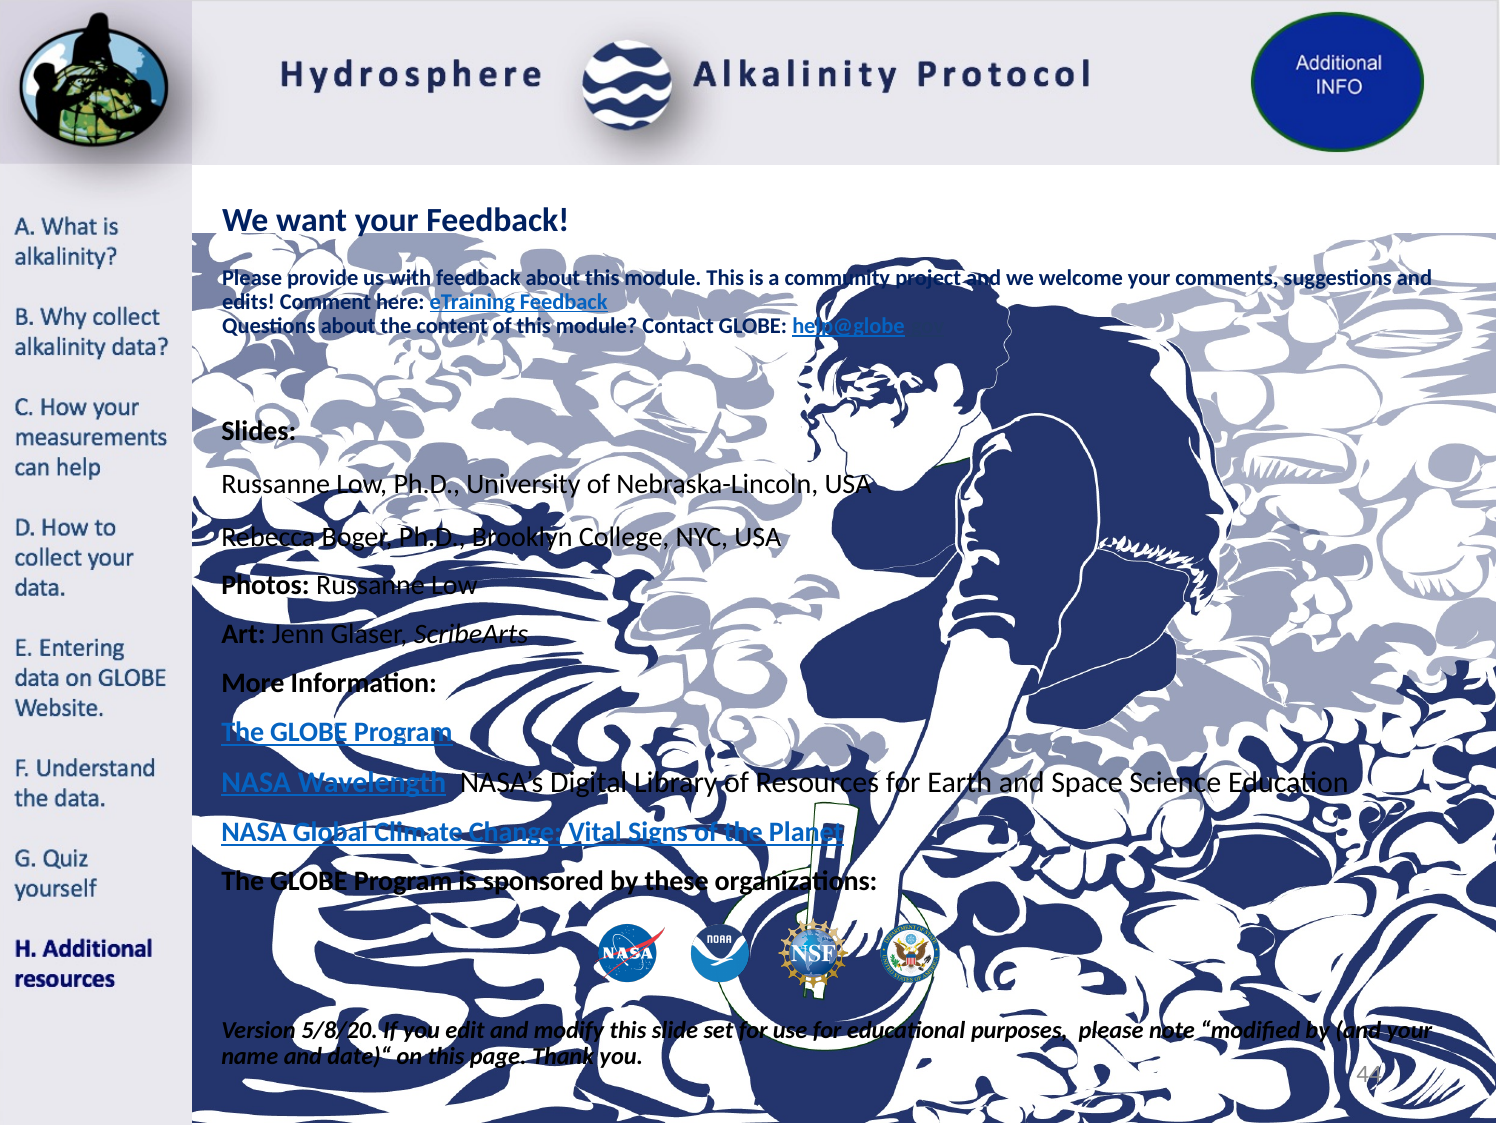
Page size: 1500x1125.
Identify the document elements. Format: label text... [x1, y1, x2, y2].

title We want your Feedback! Please provide us with feedback about this module. This is a community project and we welcome your comments, suggestions and edits! Comment here: eTraining Feedback Questions about the content of this module? Contact GLOBE: help@globe.gov [207, 157, 1500, 375]
picture [589, 916, 953, 992]
list Slides: Russanne Low, Ph.D., University of Nebraska-Lincoln, USA Rebecca Boger, Ph.D., Brooklyn College, NYC, USA Photos: Russanne Low Art: Jenn Glaser, ScribeArts More Information: The GLOBE Program NASA Wavelength NASA’s Digital Library of Resources for Earth and Space Science Education NASA Global Climate Change: Vital Signs of the Planet The GLOBE Program is sponsored by these organizations: Version 5/8/20. If you edit and modify this slide set for use for educational purposes, please note “modified by (and your name and date)“ on this page. Thank you. [206, 409, 1496, 1123]
picture [0, 0, 1500, 1125]
